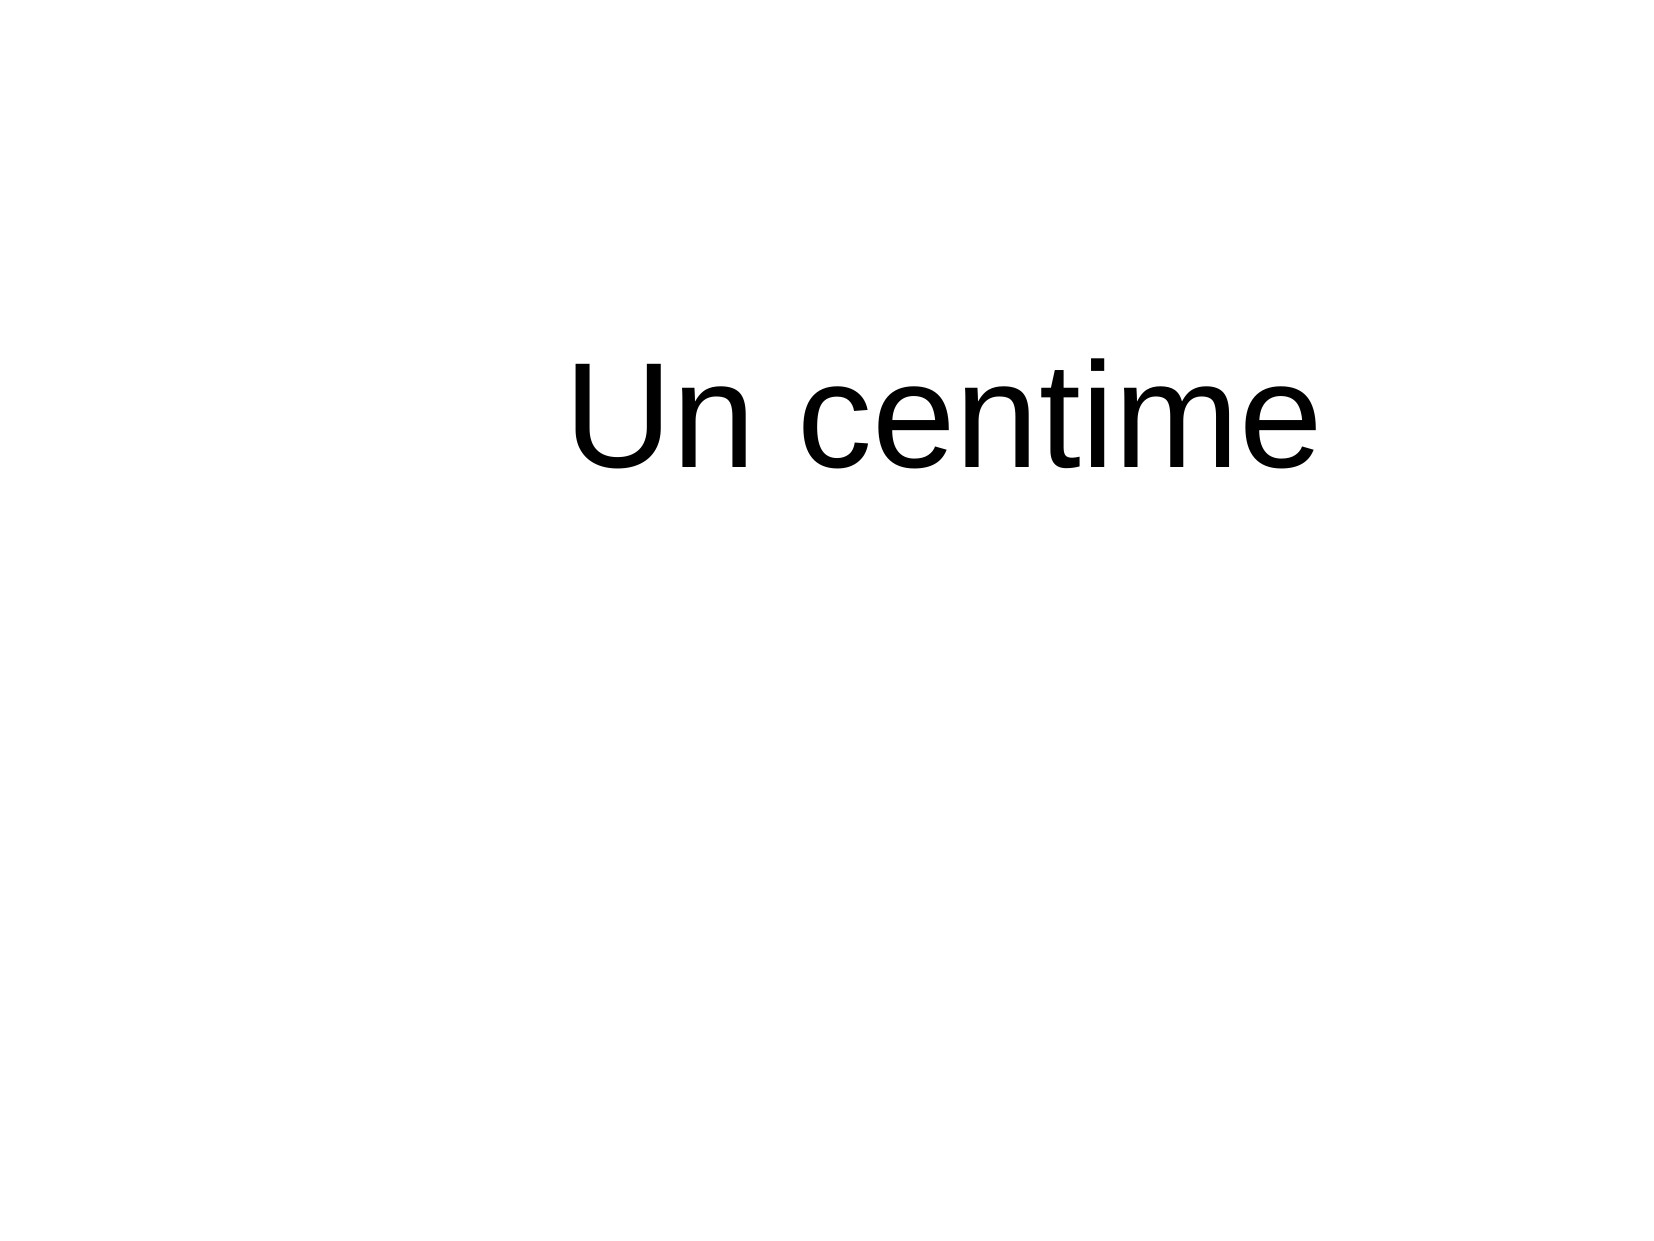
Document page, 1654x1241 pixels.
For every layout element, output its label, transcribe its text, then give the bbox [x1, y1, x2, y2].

text_box Un centime [549, 324, 1447, 508]
